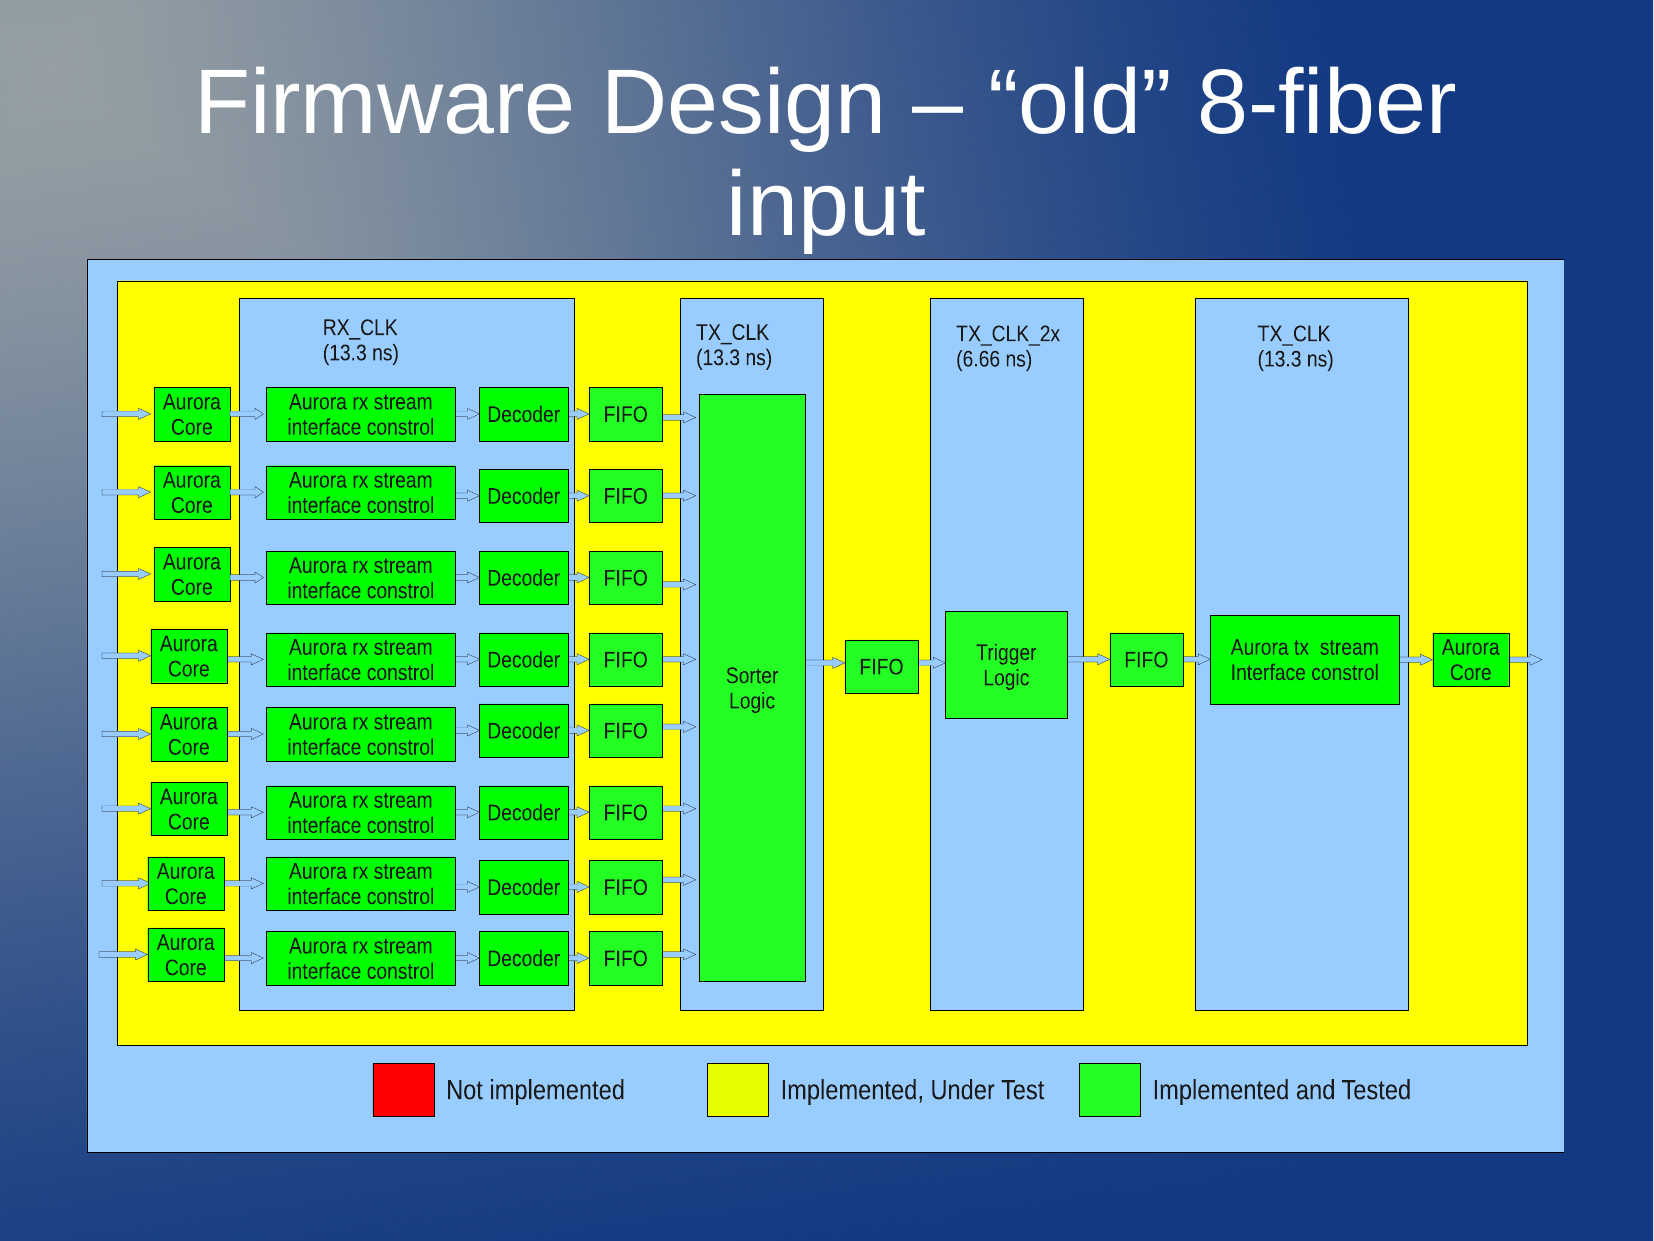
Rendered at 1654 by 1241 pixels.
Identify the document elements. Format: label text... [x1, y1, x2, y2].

title Firmware Design – “old” 8-fiber input [82, 49, 1571, 257]
picture [0, 0, 1654, 1241]
